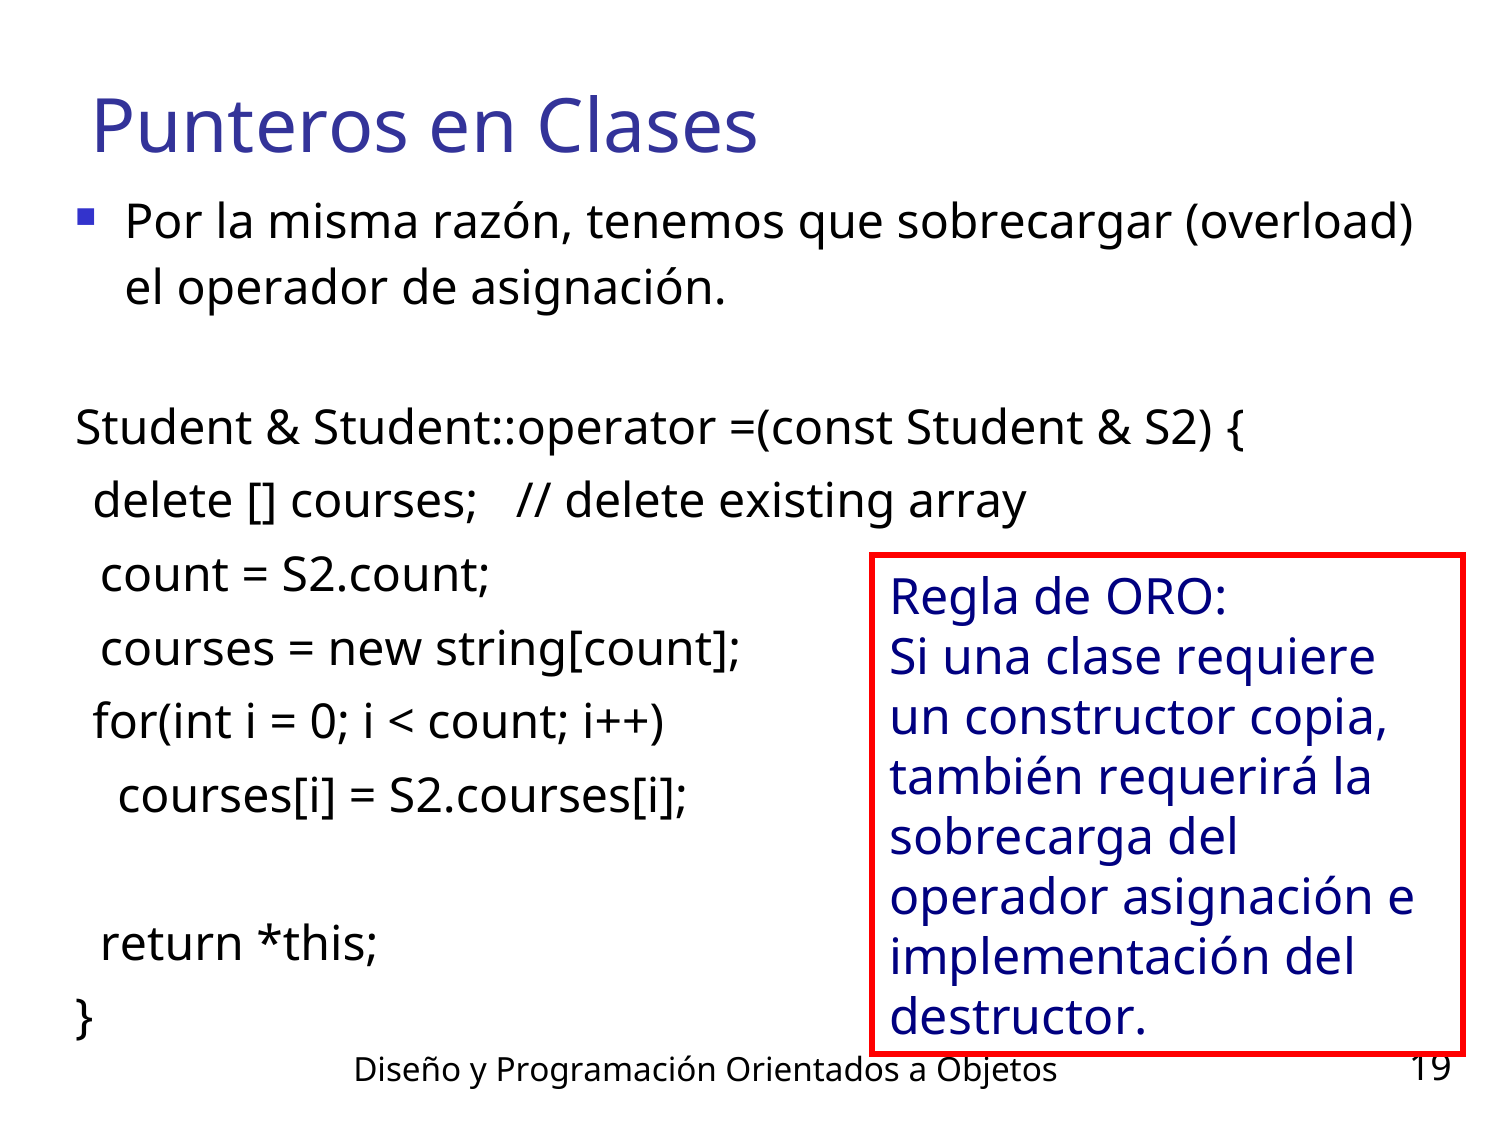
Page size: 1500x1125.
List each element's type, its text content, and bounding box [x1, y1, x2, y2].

text_box Regla de ORO: Si una clase requiere un constructor copia, también requerirá la sobrecarga del operador asignación e implementación del destructor. [872, 554, 1463, 1055]
title Punteros en Clases [75, 19, 1466, 182]
list Por la misma razón, tenemos que sobrecargar (overload) el operador de asignación. Student & Student::operator =(const Student & S2)‏ { delete [] courses; // delete existing array count = S2.count; courses = new string[count]; for(int i = 0; i < count; i++)‏ courses[i] = S2.courses[i]; return *this; } [75, 187, 1462, 1051]
